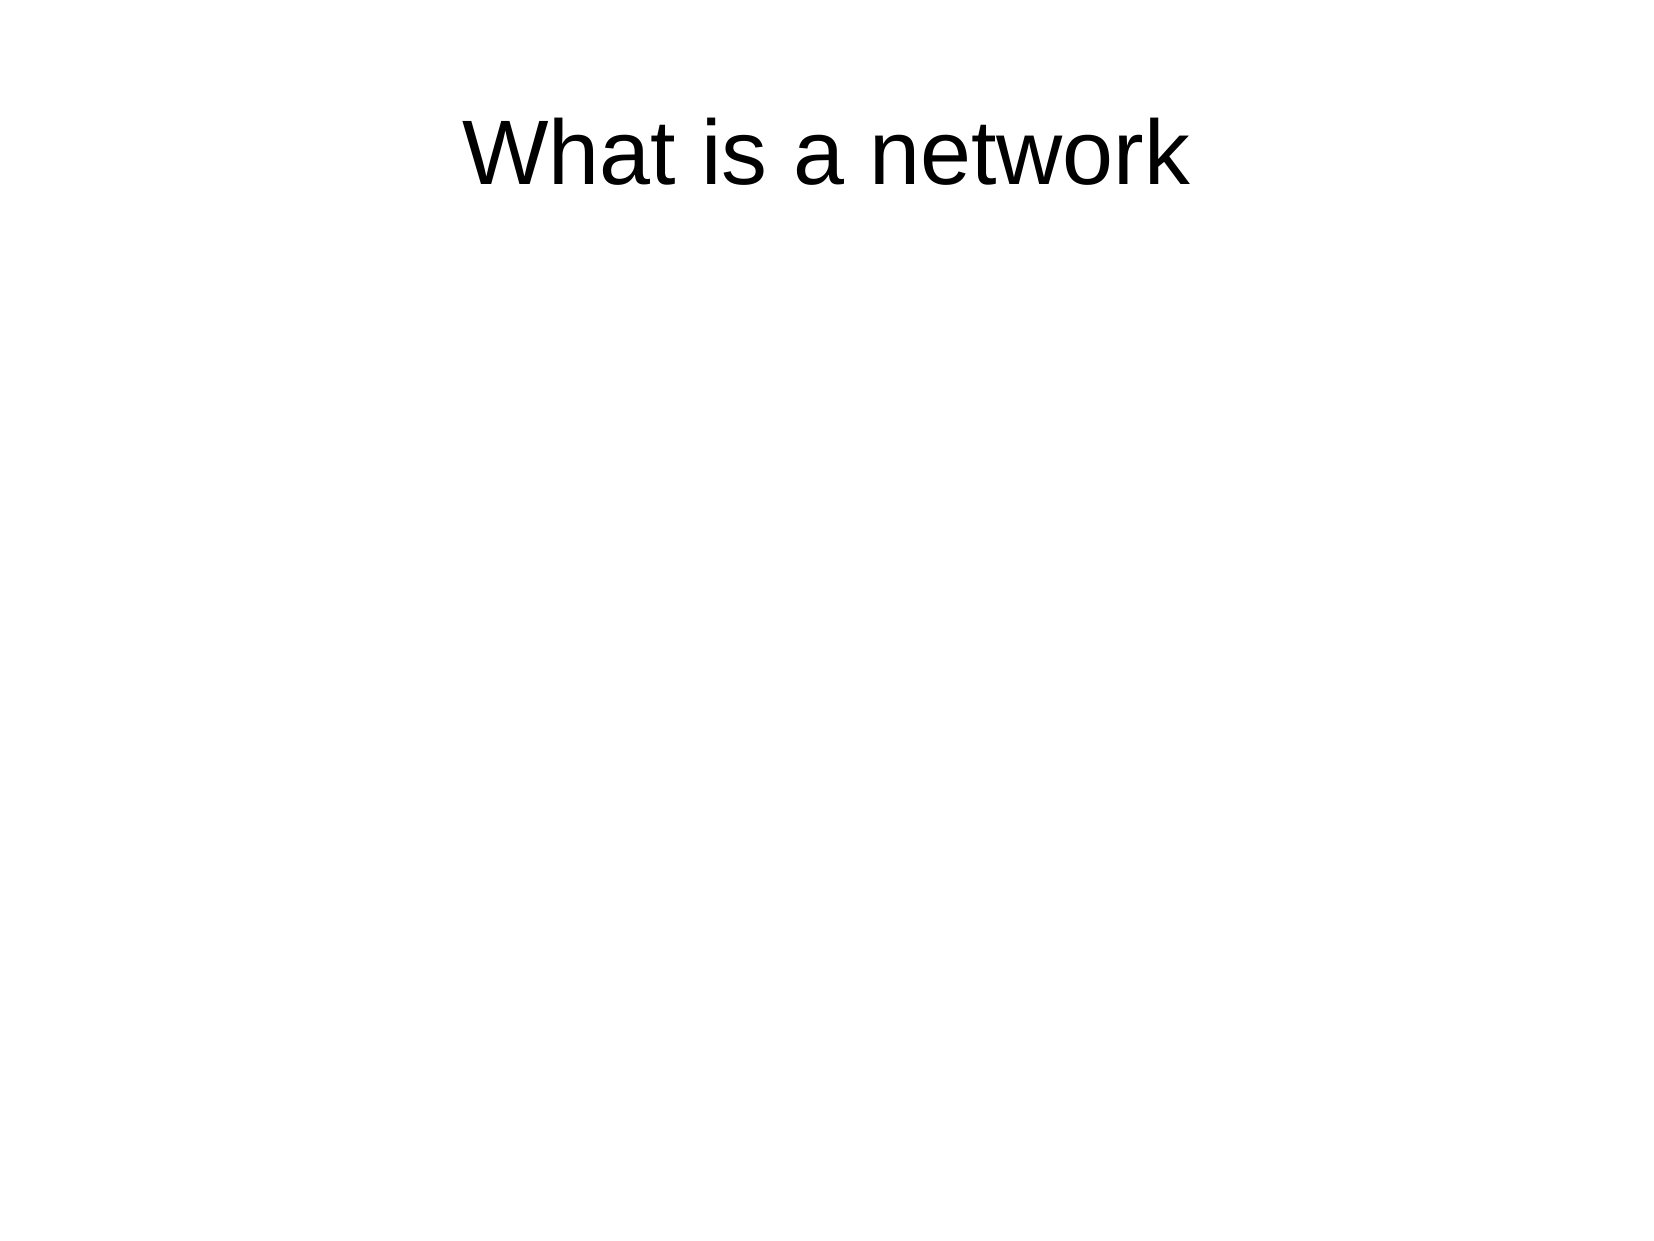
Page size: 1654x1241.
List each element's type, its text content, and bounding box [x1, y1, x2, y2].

title What is a network [82, 56, 1571, 250]
